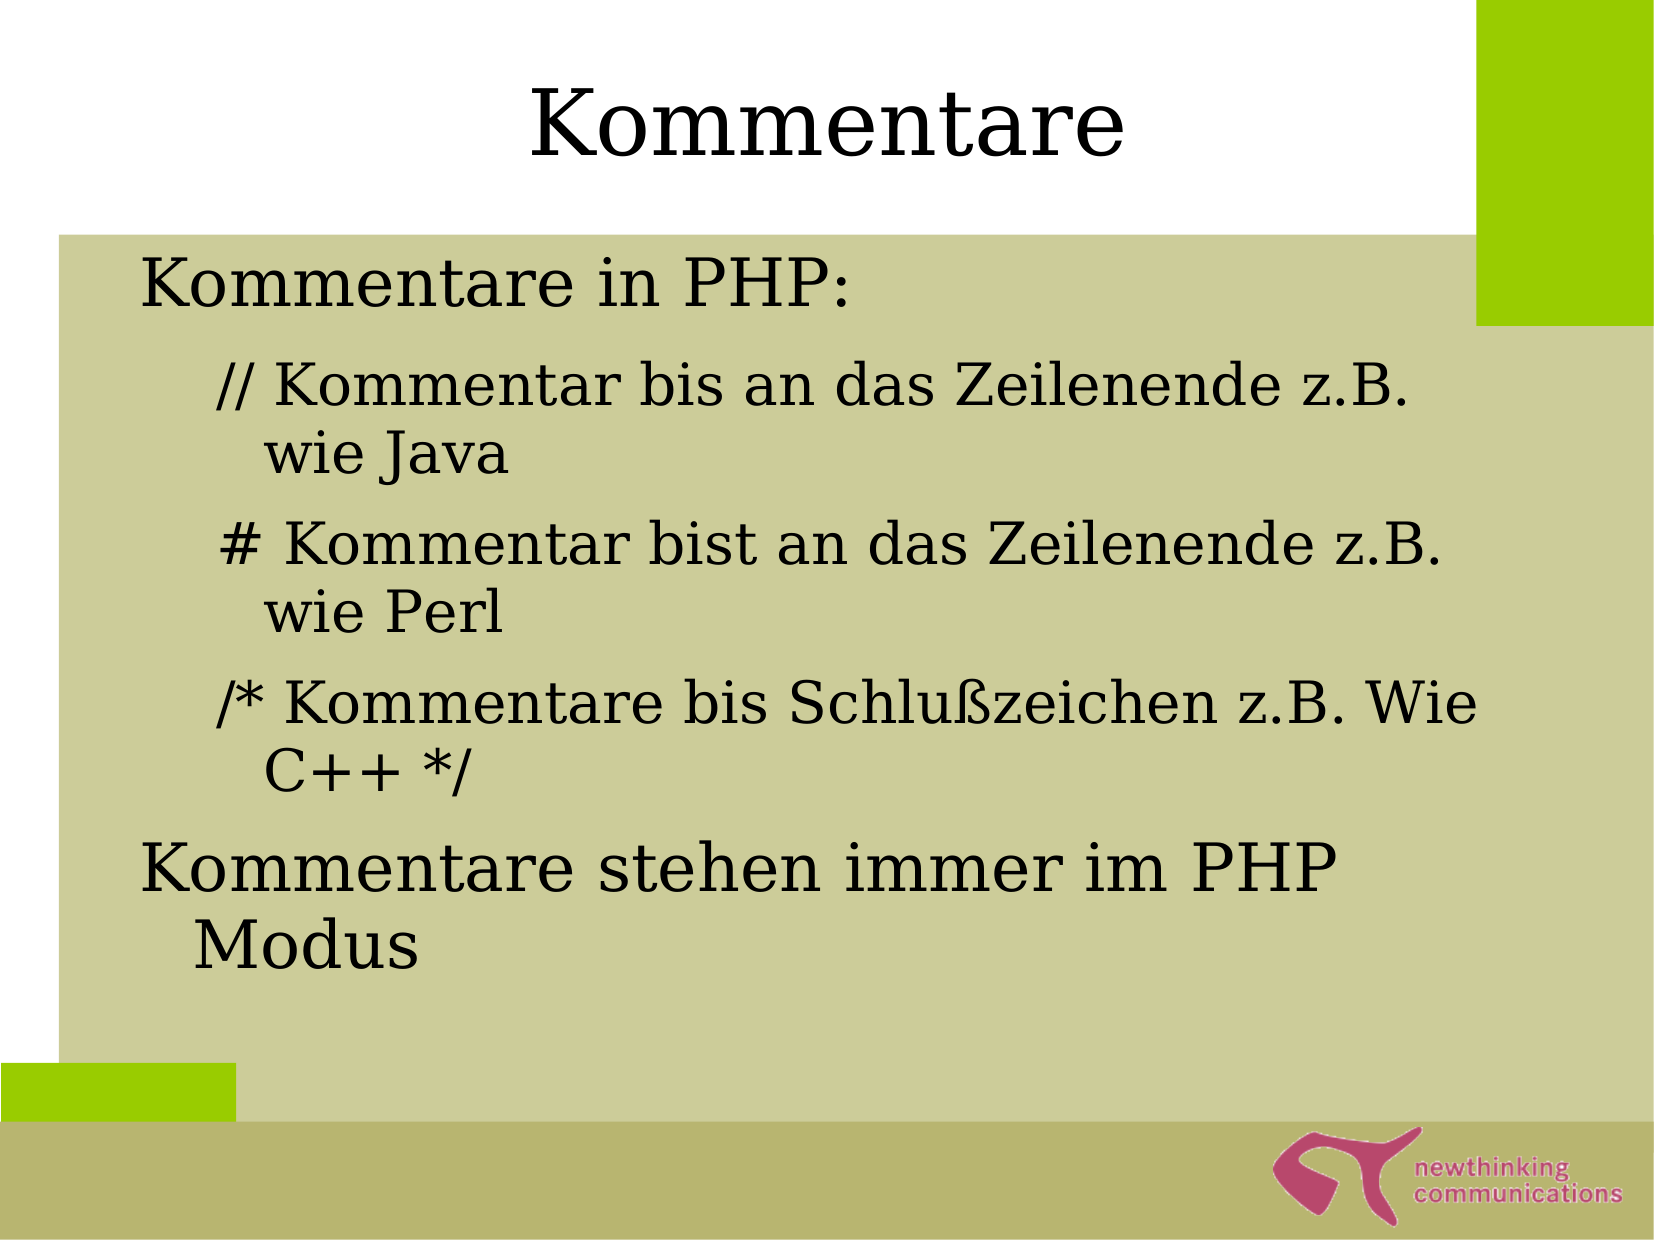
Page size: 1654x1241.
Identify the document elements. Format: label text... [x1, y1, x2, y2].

list Kommentare in PHP: // Kommentar bis an das Zeilenende z.B. wie Java # Kommentar bist an das Zeilenende z.B. wie Perl /* Kommentare bis Schlußzeichen z.B. Wie C++ */ Kommentare stehen immer im PHP Modus [121, 244, 1534, 1026]
title Kommentare [121, 20, 1534, 228]
picture [1273, 1127, 1641, 1241]
